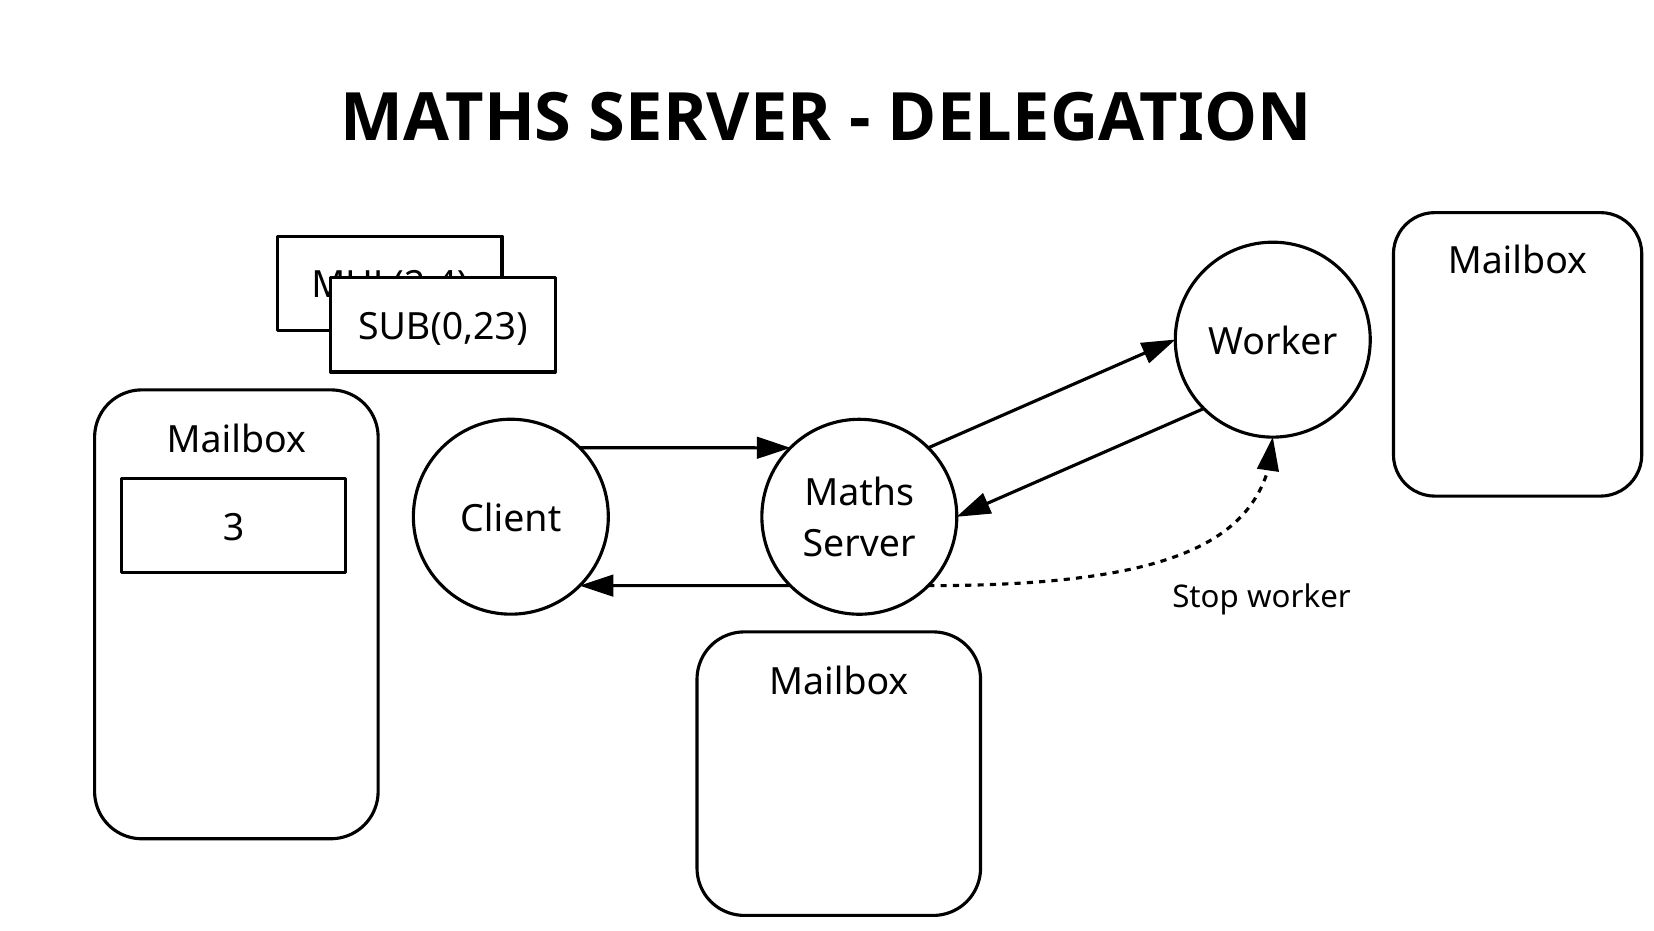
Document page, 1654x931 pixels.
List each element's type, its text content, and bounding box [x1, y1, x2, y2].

text_box 3 [121, 478, 346, 573]
text_box Client [413, 419, 609, 615]
text_box SUB(0,23) [330, 277, 556, 373]
text_box Mailbox [697, 631, 981, 916]
text_box Mailbox [94, 389, 379, 839]
text_box Maths Server [761, 419, 957, 615]
text_box Mailbox [1393, 212, 1642, 497]
text_box Stop worker [1157, 566, 1406, 658]
text_box Worker [1175, 242, 1371, 438]
title MATHS SERVER - DELEGATION [82, 36, 1571, 193]
text_box MUL(2,4) [277, 236, 502, 331]
